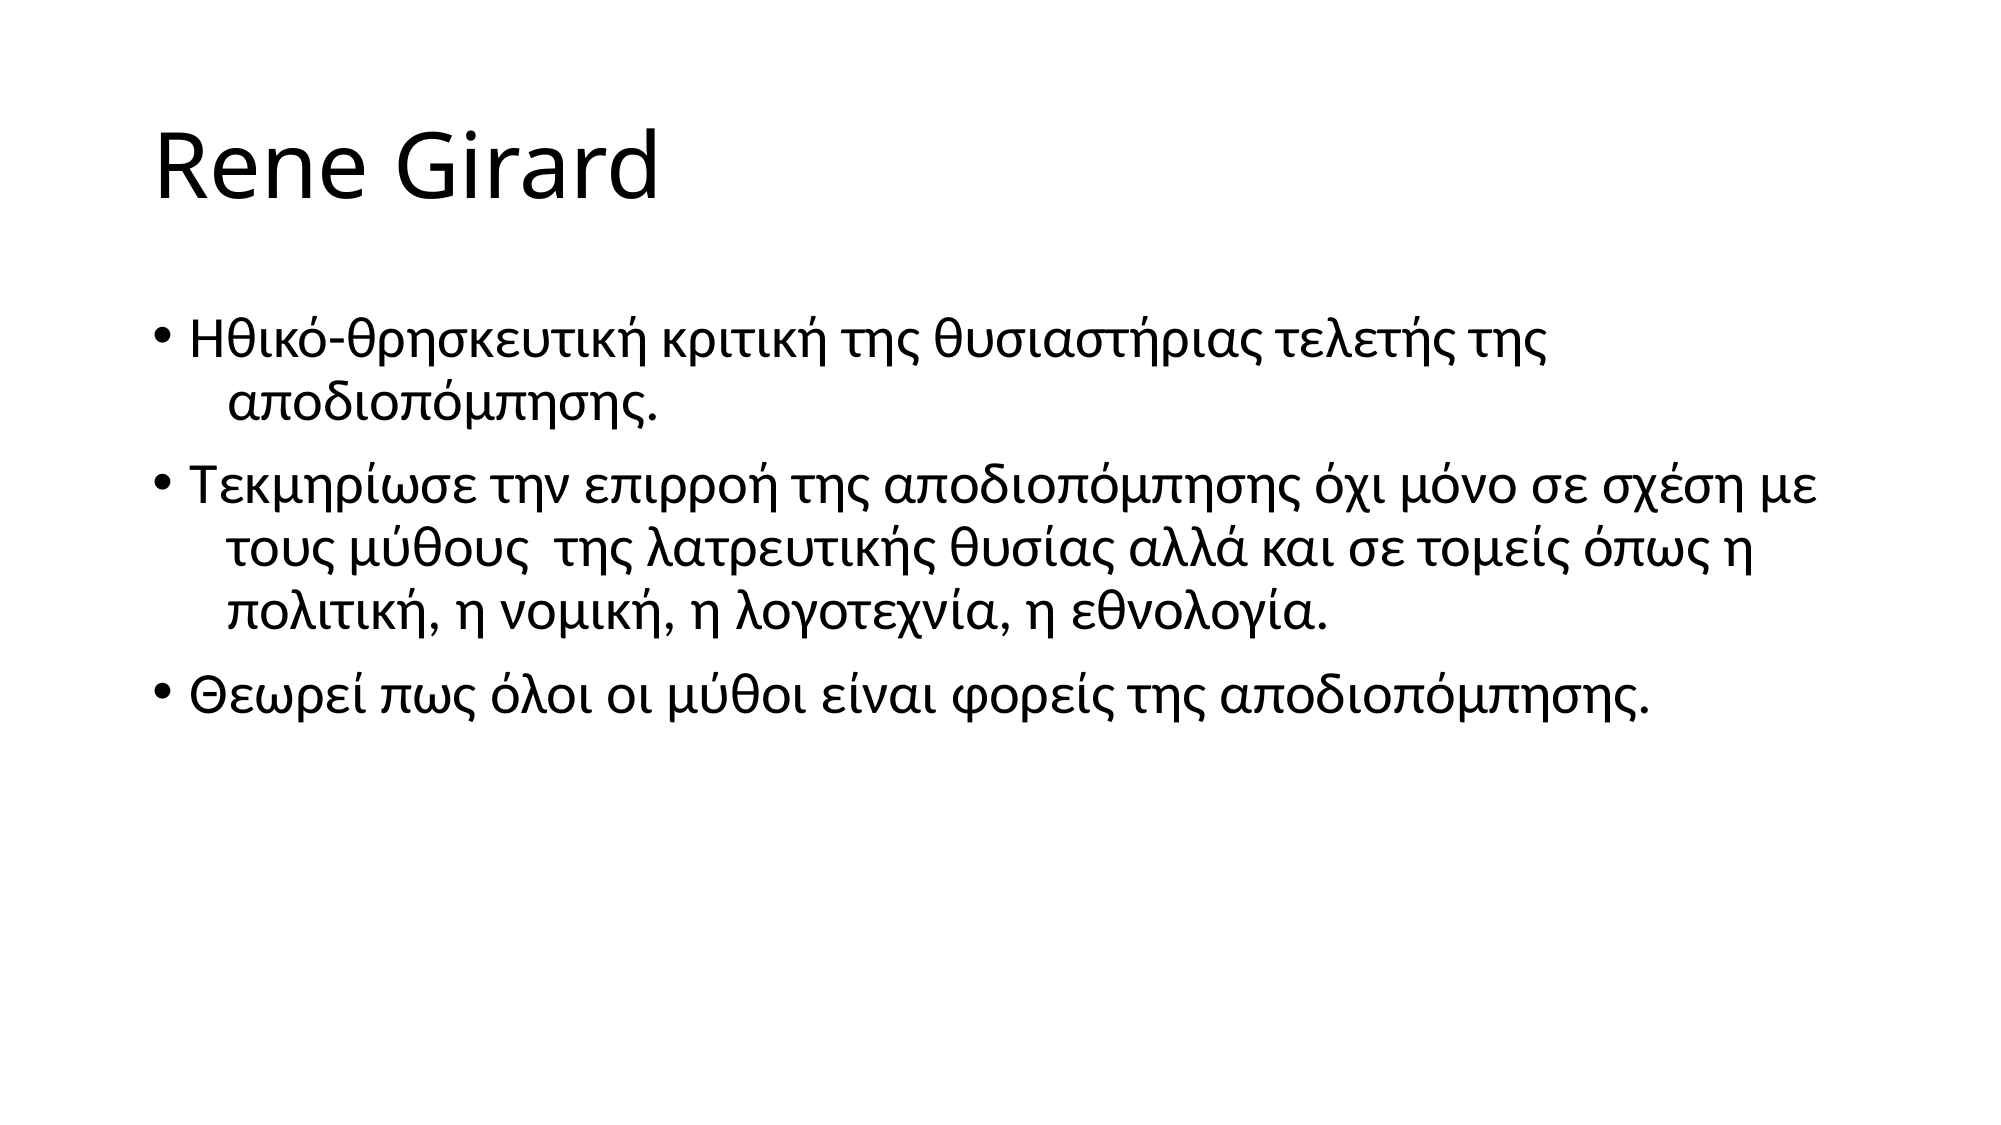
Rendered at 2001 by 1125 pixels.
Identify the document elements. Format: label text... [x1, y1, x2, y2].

title Rene Girard [137, 59, 1863, 278]
list Ηθικό-θρησκευτική κριτική της θυσιαστήριας τελετής της αποδιοπόμπησης. Τεκμηρίωσε την επιρροή της αποδιοπόμπησης όχι μόνο σε σχέση με τους μύθους της λατρευτικής θυσίας αλλά και σε τομείς όπως η πολιτική, η νομική, η λογοτεχνία, η εθνολογία. Θεωρεί πως όλοι οι μύθοι είναι φορείς της αποδιοπόμπησης. [137, 299, 1863, 1014]
